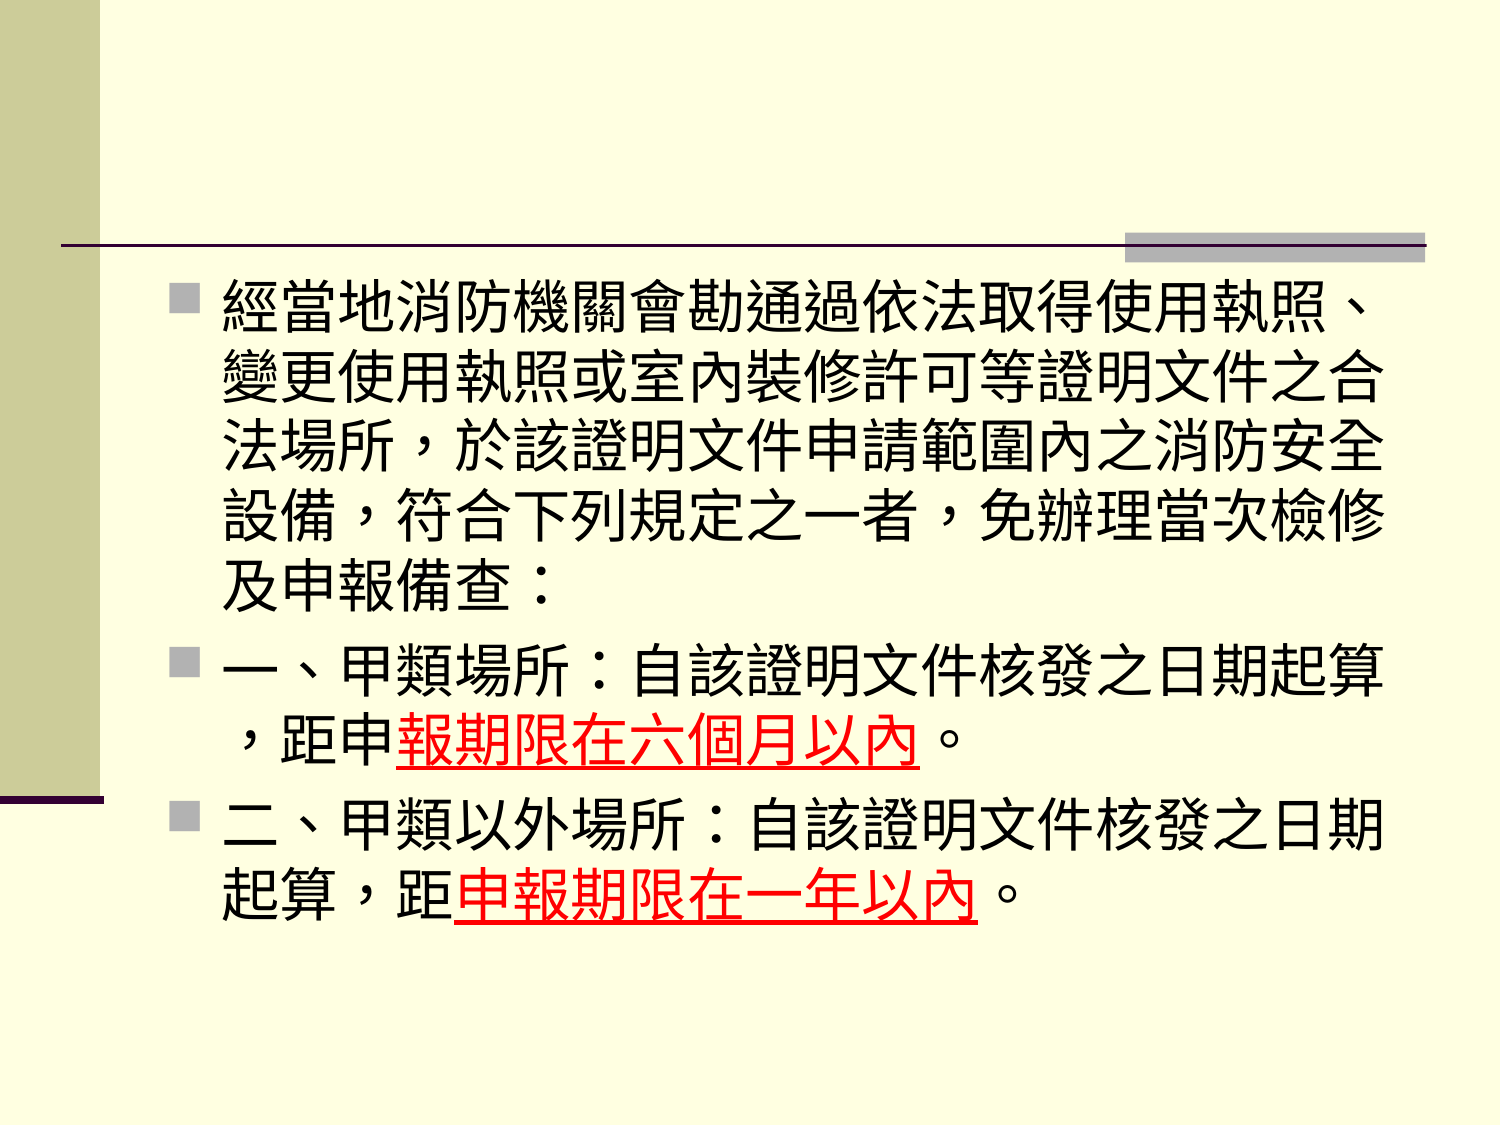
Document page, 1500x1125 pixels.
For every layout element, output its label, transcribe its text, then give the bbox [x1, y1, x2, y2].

list 經當地消防機關會勘通過依法取得使用執照、變更使用執照或室內裝修許可等證明文件之合法場所，於該證明文件申請範圍內之消防安全設備，符合下列規定之一者，免辦理當次檢修及申報備查： 一、甲類場所：自該證明文件核發之日期起算，距申報期限在六個月以內。 二、甲類以外場所：自該證明文件核發之日期起算，距申報期限在一年以內。 [150, 262, 1426, 1006]
